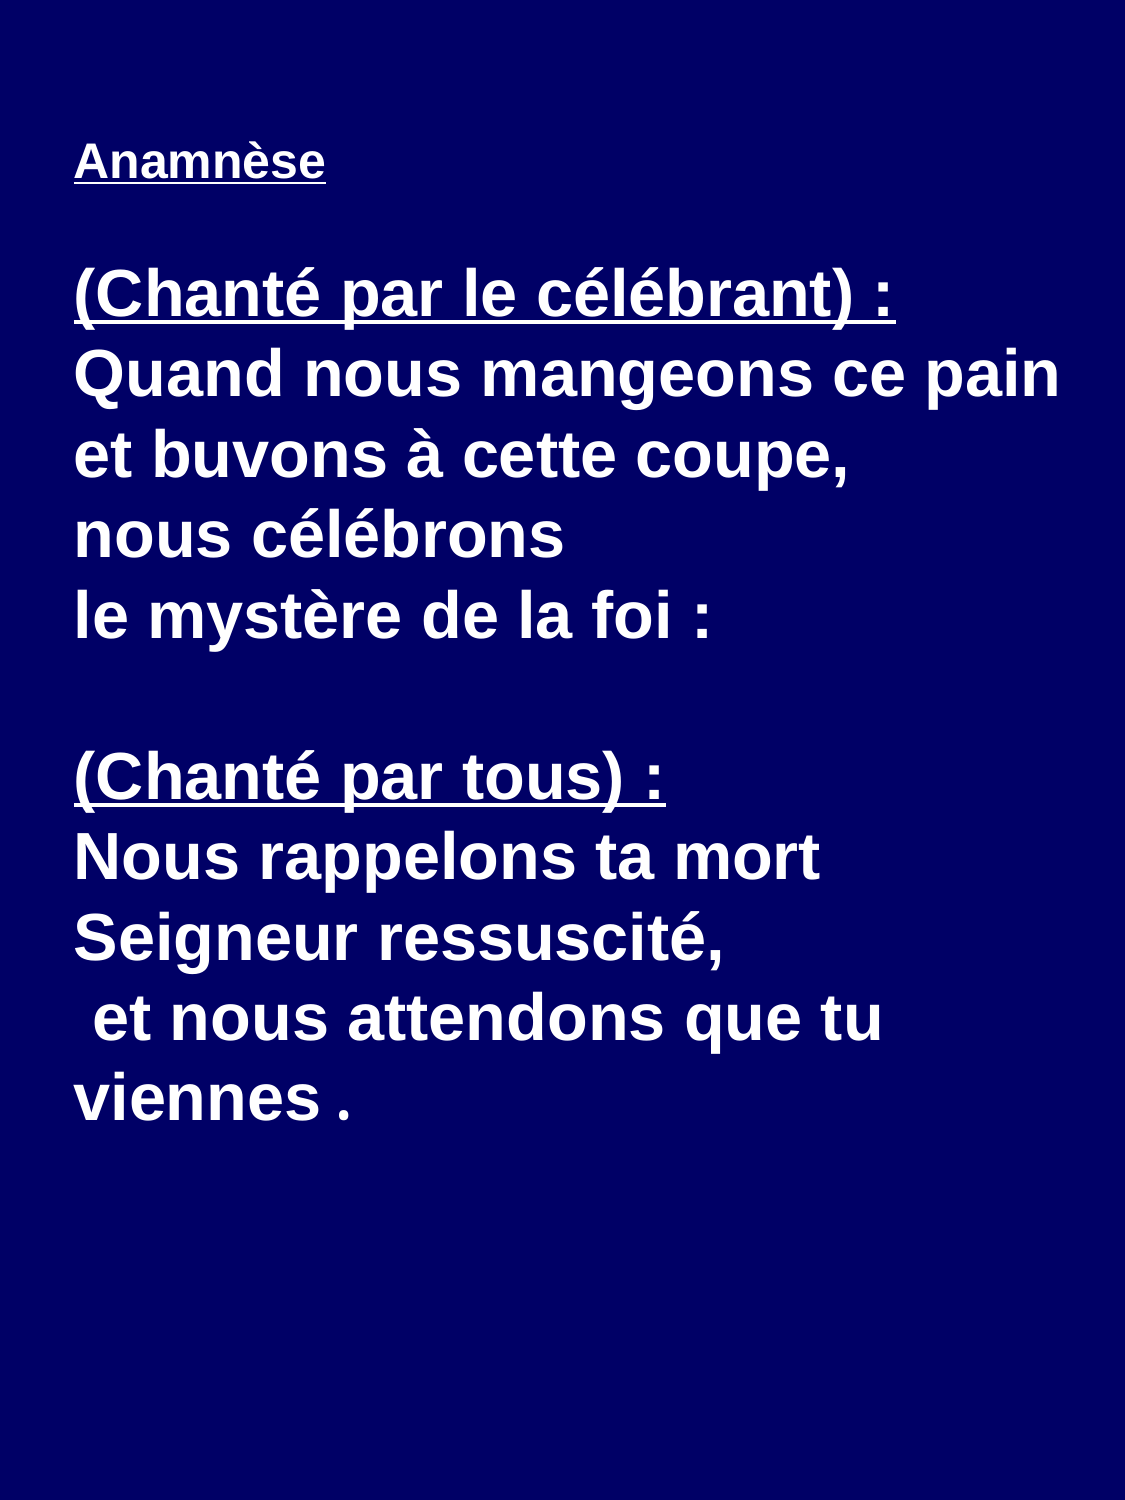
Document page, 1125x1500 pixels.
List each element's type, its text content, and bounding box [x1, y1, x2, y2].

text_box Anamnèse (Chanté par le célébrant) : Quand nous mangeons ce pain et buvons à cette coupe, nous célébrons le mystère de la foi : (Chanté par tous) : Nous rappelons ta mort Seigneur ressuscité, et nous attendons que tu viennes . [59, 121, 1125, 1142]
